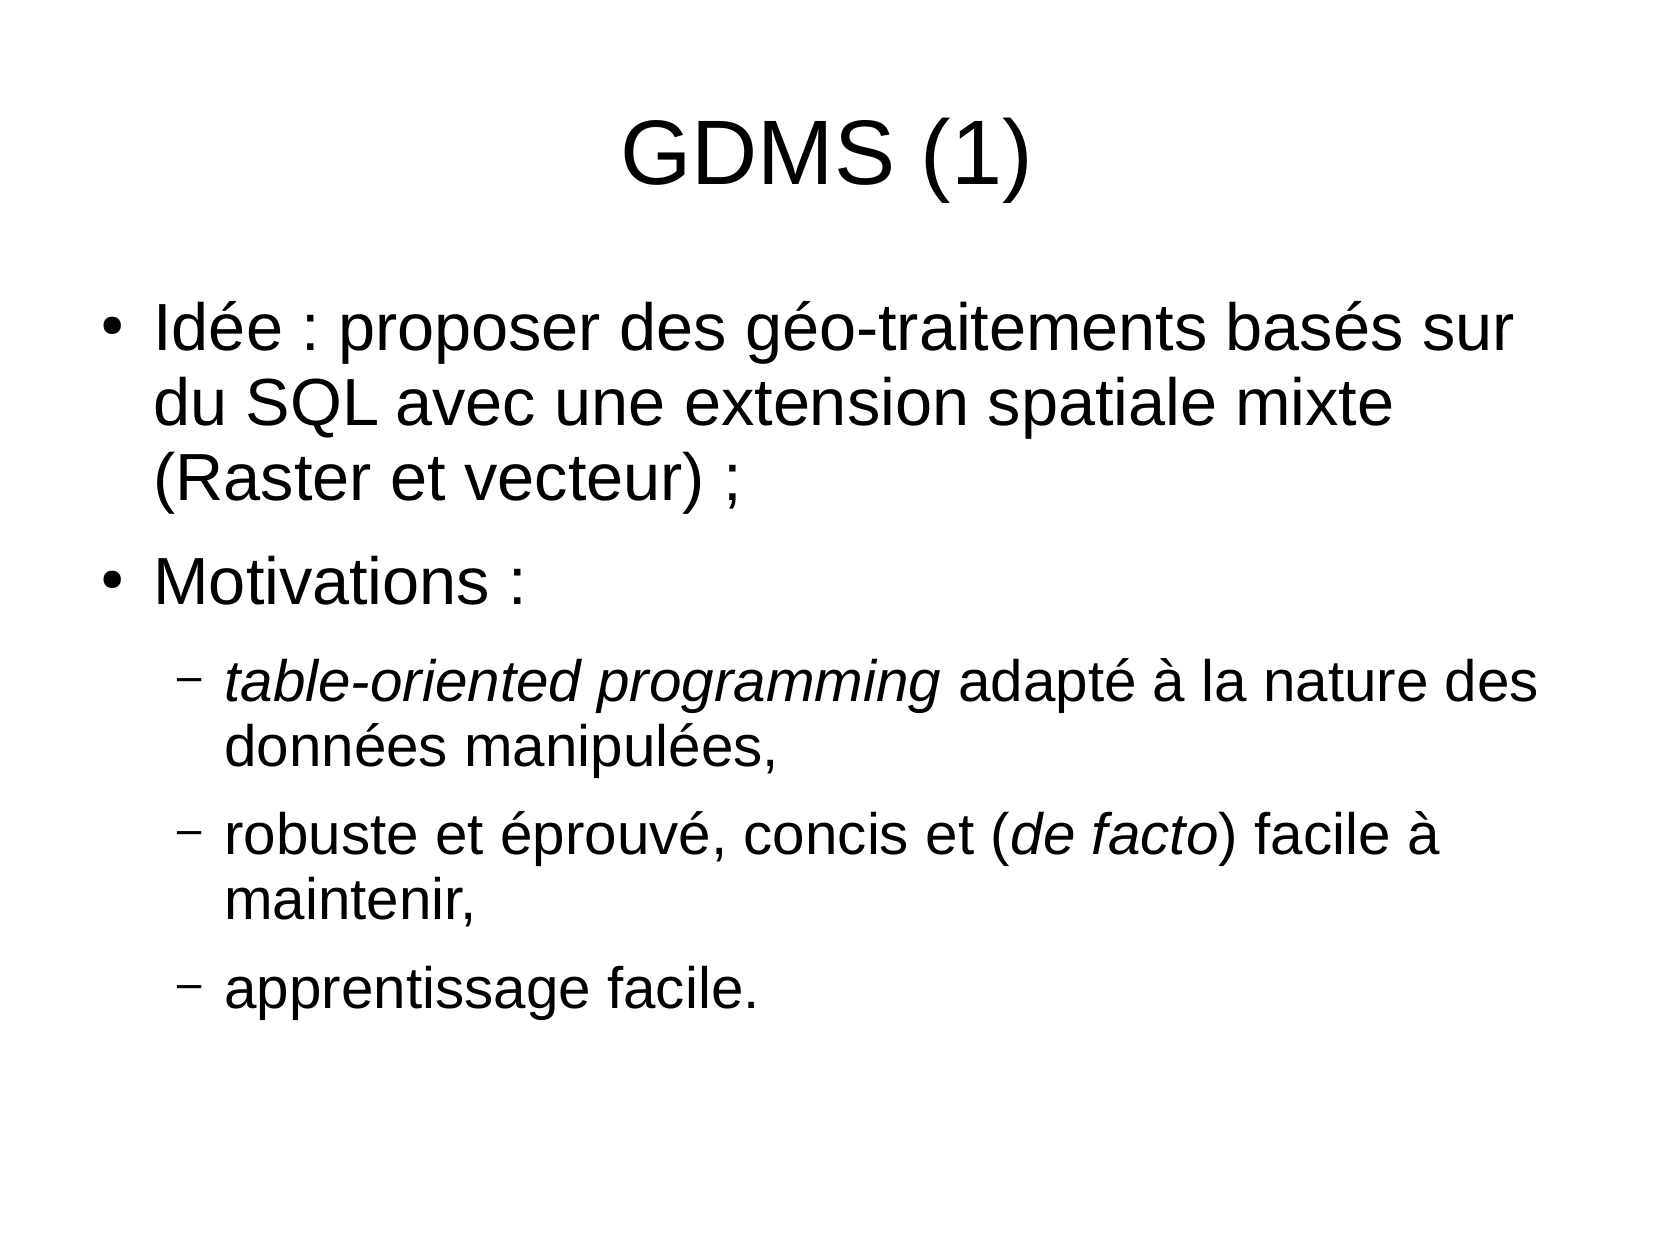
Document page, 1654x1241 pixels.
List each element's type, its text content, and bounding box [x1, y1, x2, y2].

title GDMS (1) [82, 56, 1571, 250]
list Idée : proposer des géo-traitements basés sur du SQL avec une extension spatiale mixte (Raster et vecteur) ; Motivations : table-oriented programming adapté à la nature des données manipulées, robuste et éprouvé, concis et (de facto) facile à maintenir, apprentissage facile. [82, 290, 1571, 1094]
